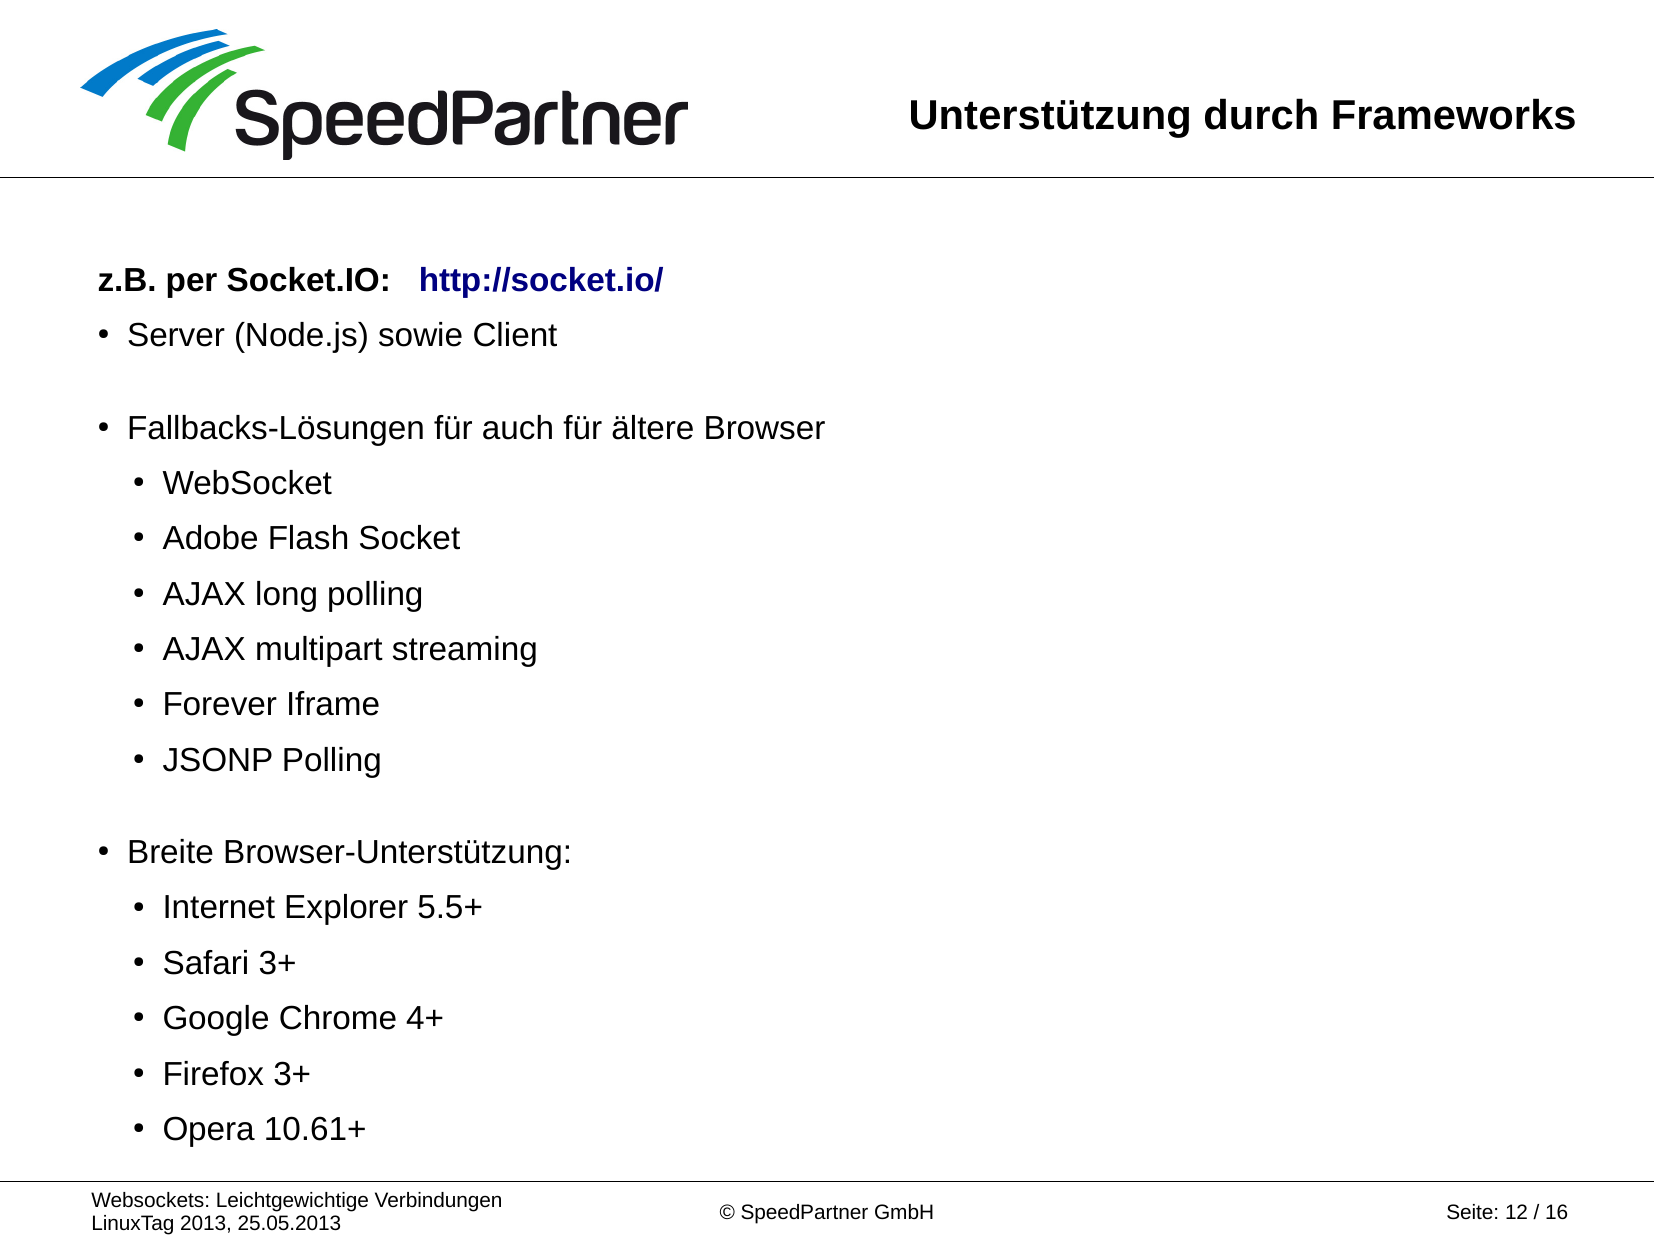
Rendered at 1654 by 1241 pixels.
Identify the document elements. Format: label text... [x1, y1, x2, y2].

picture [80, 29, 688, 160]
title Unterstützung durch Frameworks [590, 70, 1577, 160]
text_box z.B. per Socket.IO: http://socket.io/ Server (Node.js) sowie Client Fallbacks-Lösungen für auch für ältere Browser WebSocket Adobe Flash Socket AJAX long polling AJAX multipart streaming Forever Iframe JSONP Polling Breite Browser-Unterstützung: Internet Explorer 5.5+ Safari 3+ Google Chrome 4+ Firefox 3+ Opera 10.61+ [82, 254, 1565, 1177]
